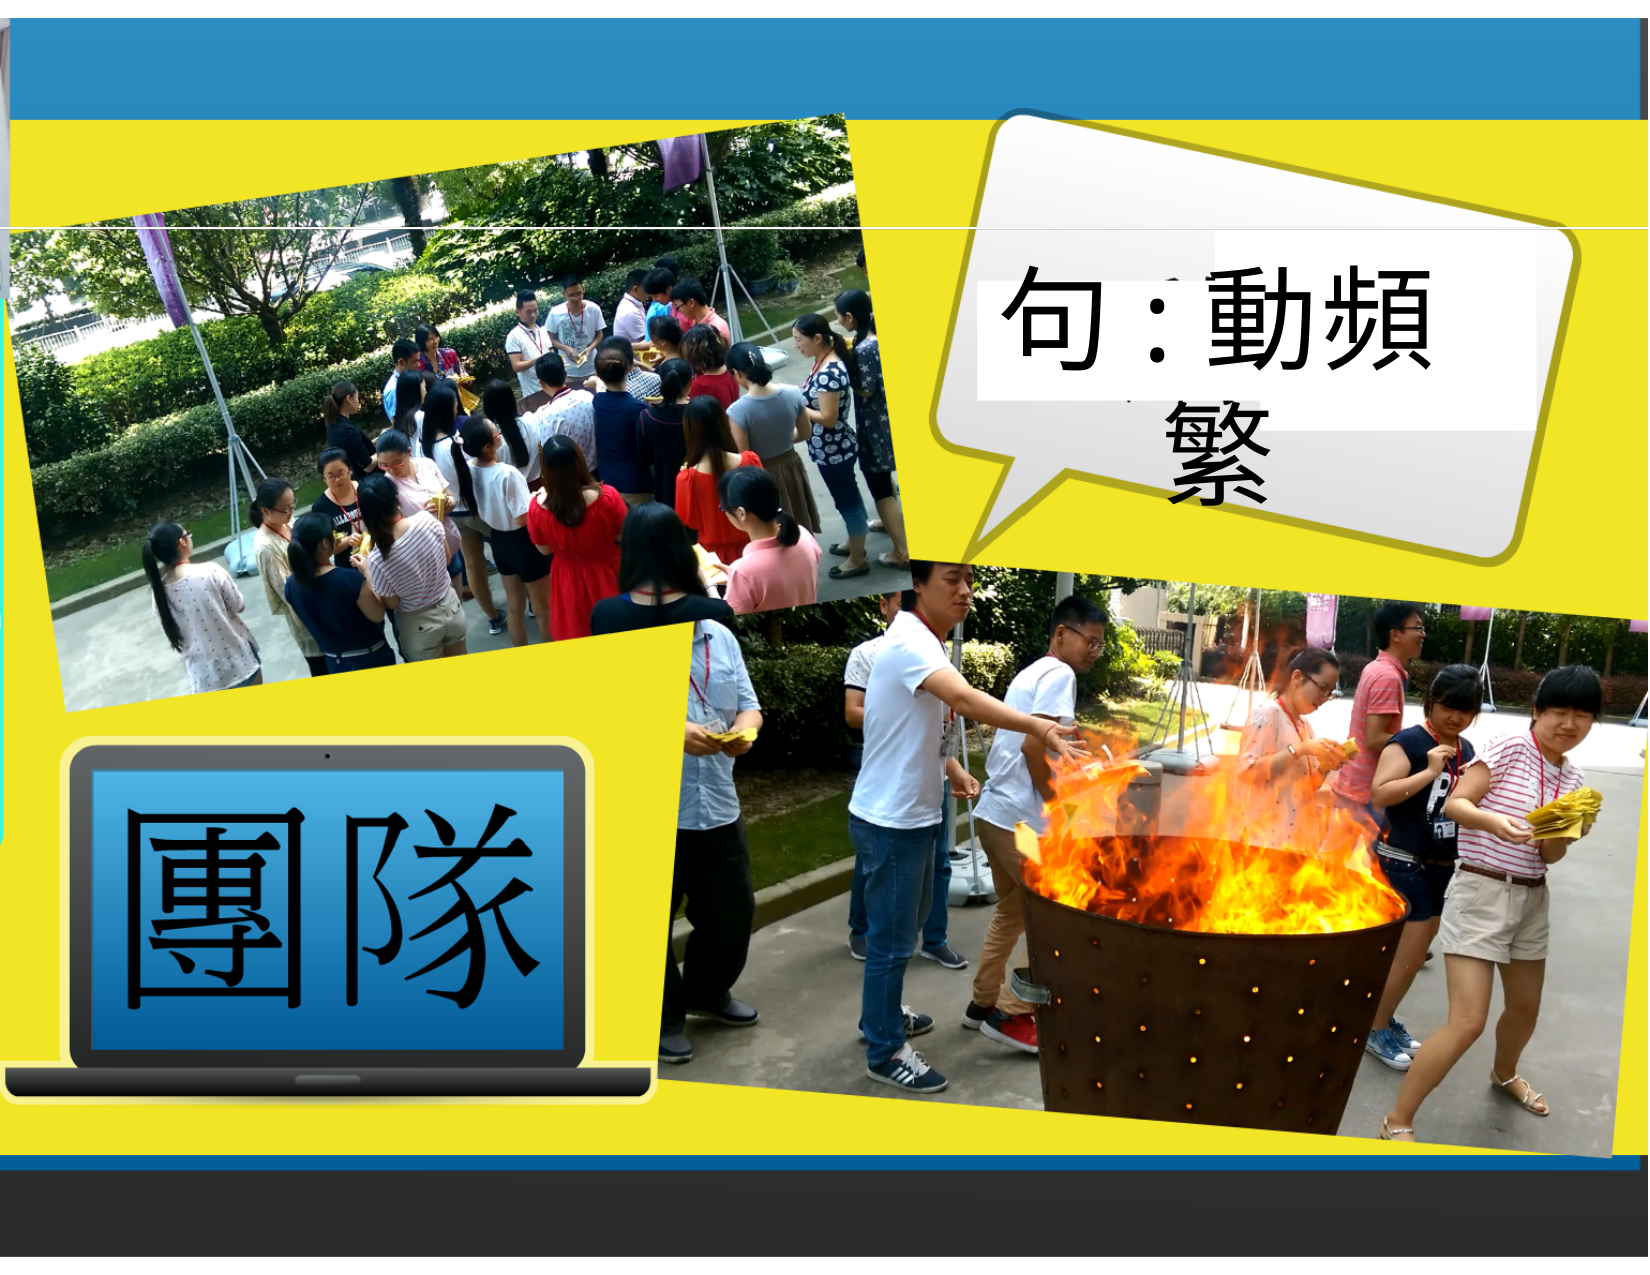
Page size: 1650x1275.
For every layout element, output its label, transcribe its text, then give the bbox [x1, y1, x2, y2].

title 句:動頻繁 [119, 247, 1531, 386]
